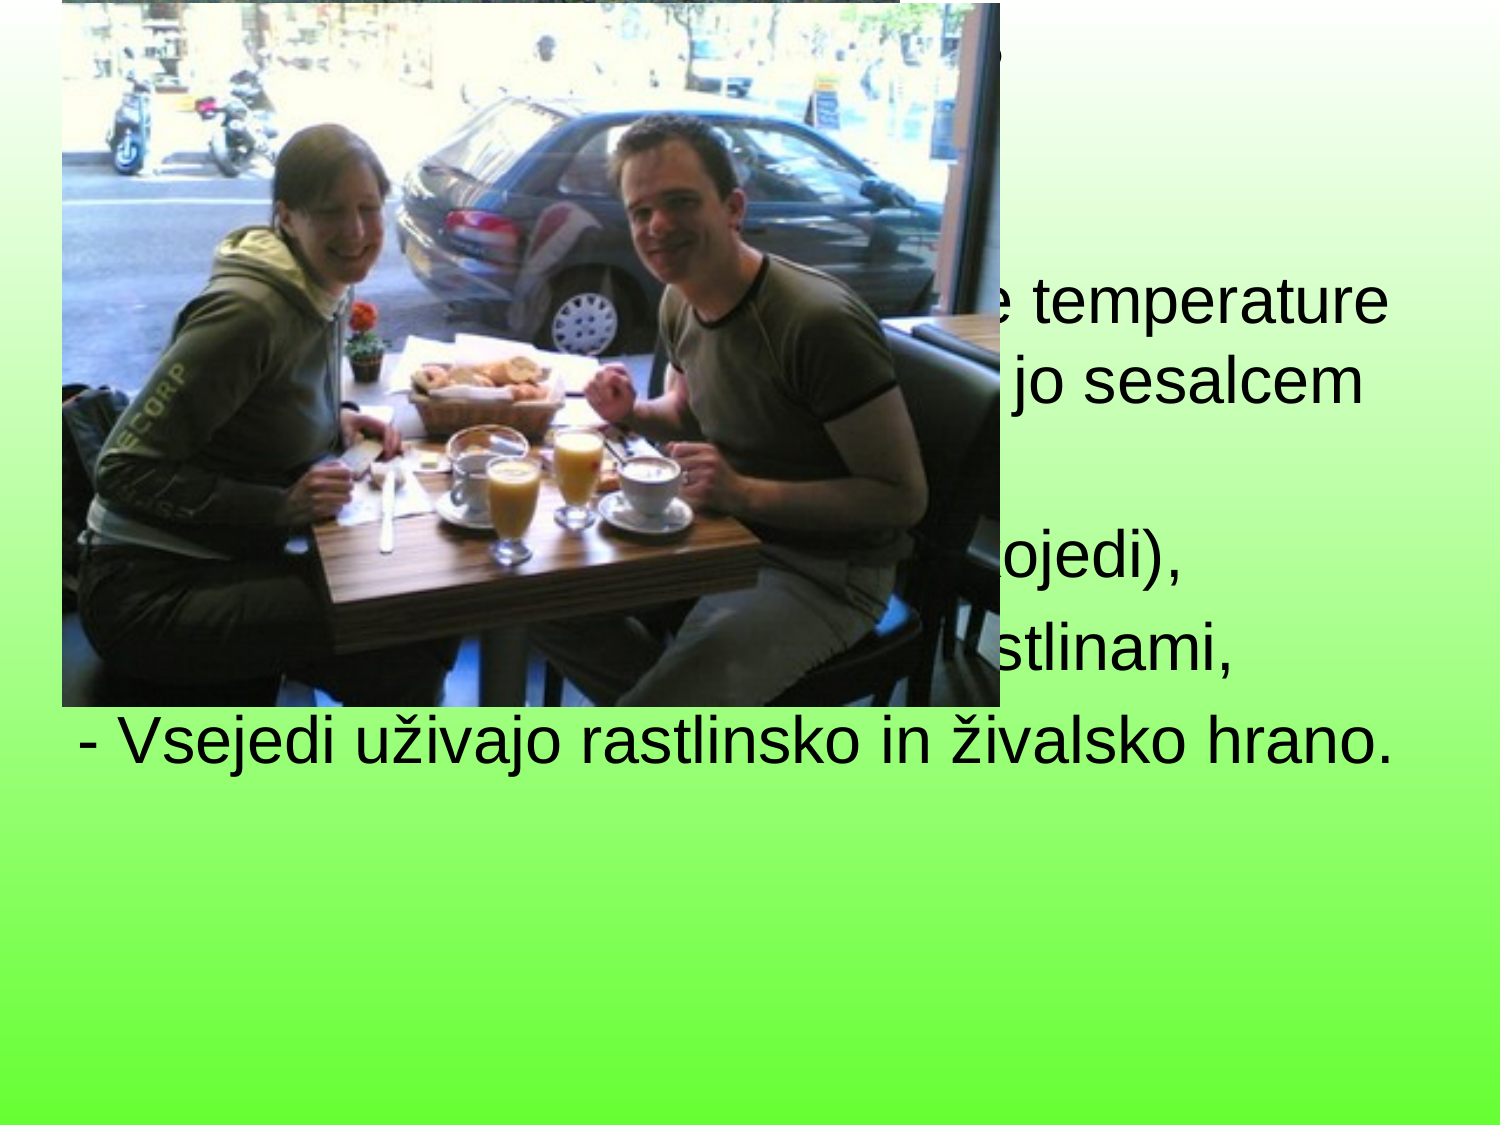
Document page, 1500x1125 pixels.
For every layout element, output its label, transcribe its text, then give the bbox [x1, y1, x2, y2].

text_box Za vzdrževanje stalne telesne temperature je potrebno veliko energije, ki jo sesalcem zagotovi izdatna hrana. - Mesojedi plenijo (zveri in žužkojedi), - Rastlinojedi pa se hranijo z rastlinami, - Vsejedi uživajo rastlinsko in živalsko hrano. [62, 249, 1413, 993]
picture [62, 0, 1000, 707]
text_box Prehranjevanje [900, 0, 1275, 249]
